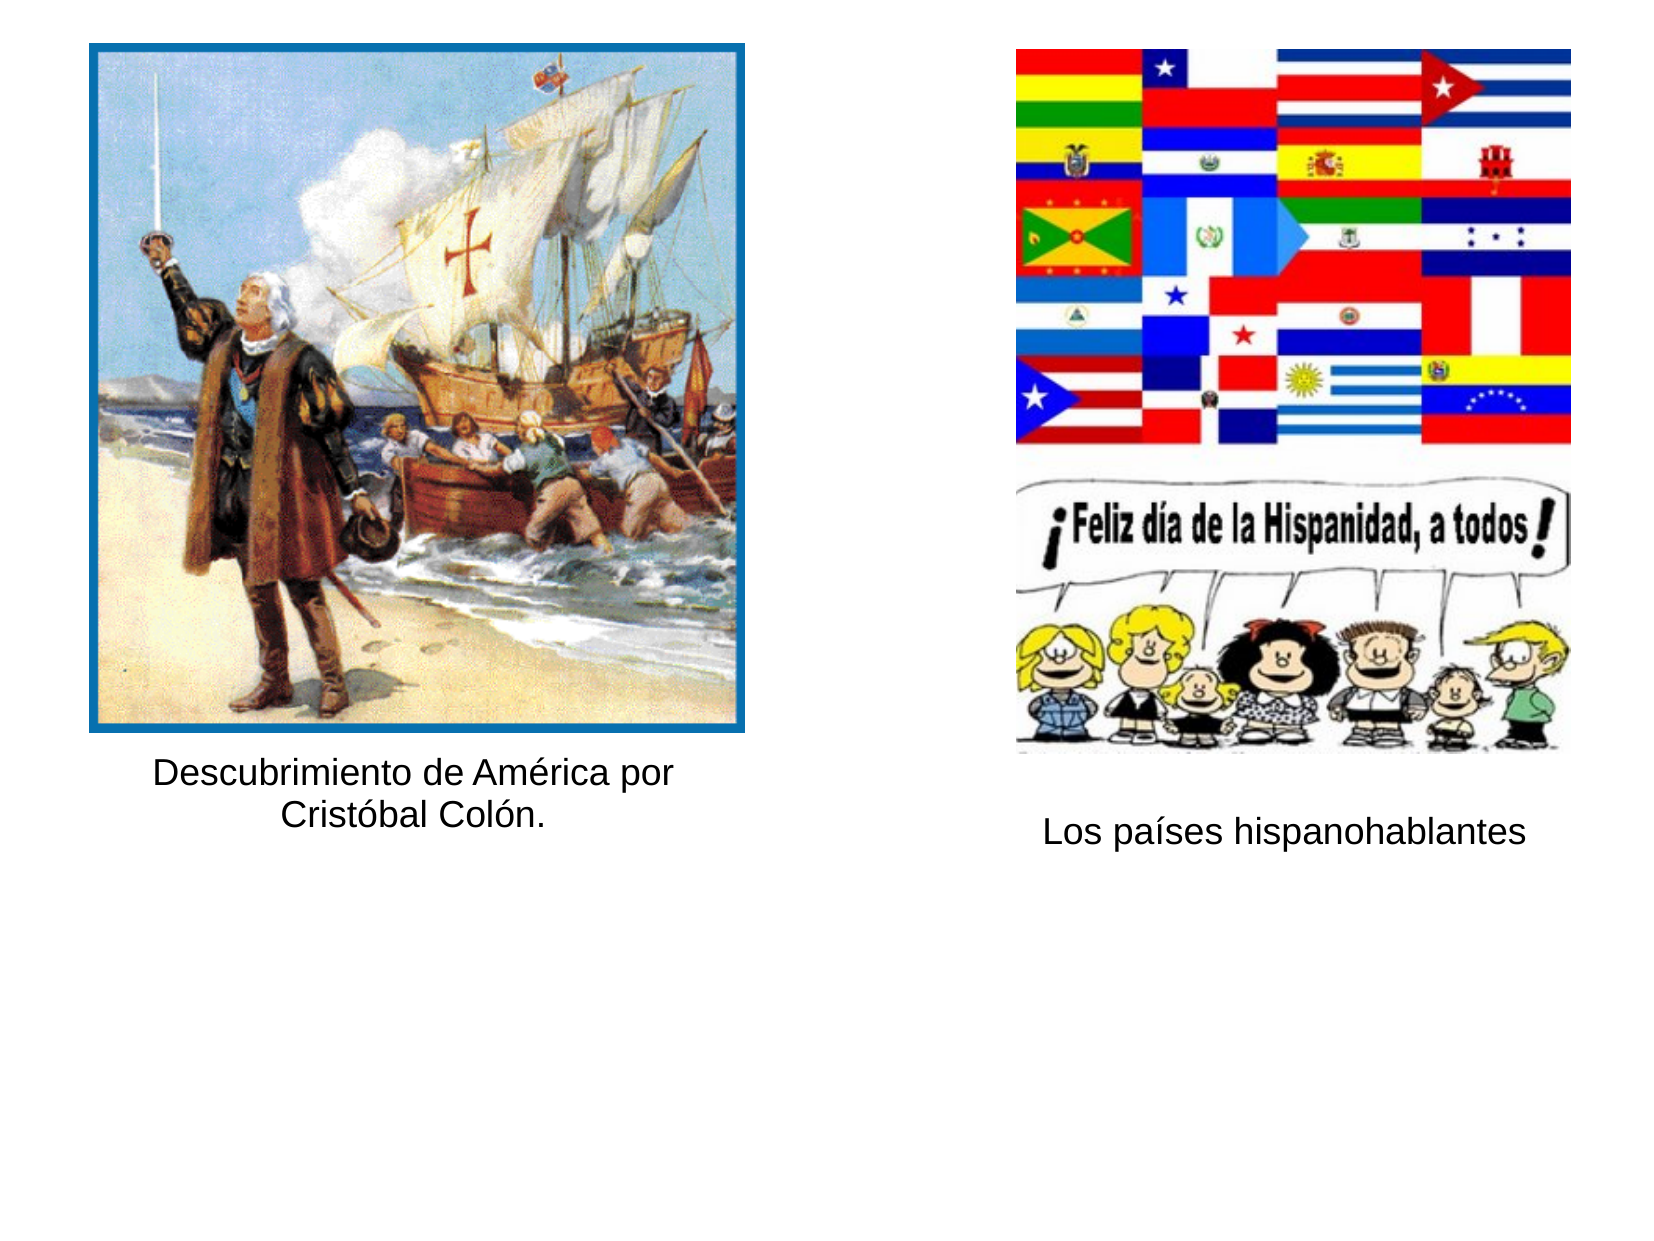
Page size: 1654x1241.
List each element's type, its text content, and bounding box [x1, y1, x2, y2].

text_box Los países hispanohablantes [1027, 803, 1571, 861]
picture [1016, 49, 1571, 754]
text_box Descubrimiento de América por Cristóbal Colón. [94, 744, 733, 844]
picture [89, 43, 745, 733]
